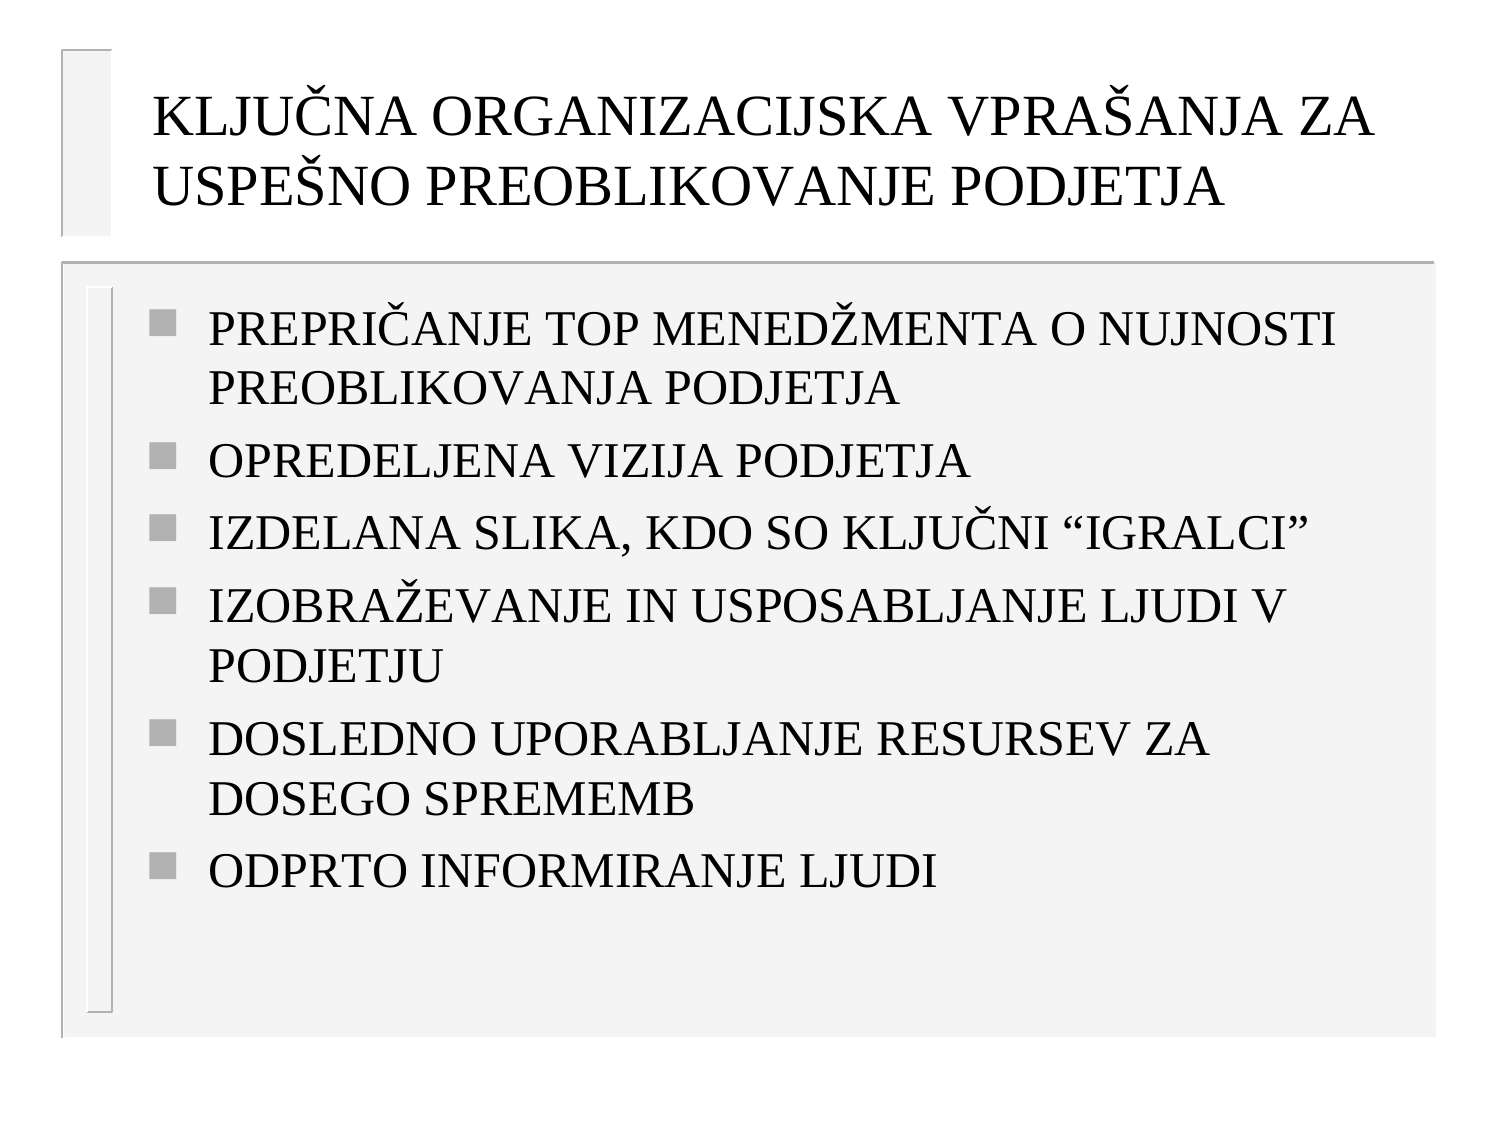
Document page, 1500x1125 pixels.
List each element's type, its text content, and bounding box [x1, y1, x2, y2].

list PREPRIČANJE TOP MENEDŽMENTA O NUJNOSTI PREOBLIKOVANJA PODJETJA OPREDELJENA VIZIJA PODJETJA IZDELANA SLIKA, KDO SO KLJUČNI “IGRALCI” IZOBRAŽEVANJE IN USPOSABLJANJE LJUDI V PODJETJU DOSLEDNO UPORABLJANJE RESURSEV ZA DOSEGO SPREMEMB ODPRTO INFORMIRANJE LJUDI [137, 287, 1413, 963]
title KLJUČNA ORGANIZACIJSKA VPRAŠANJA ZA USPEŠNO PREOBLIKOVANJE PODJETJA [137, 56, 1413, 238]
